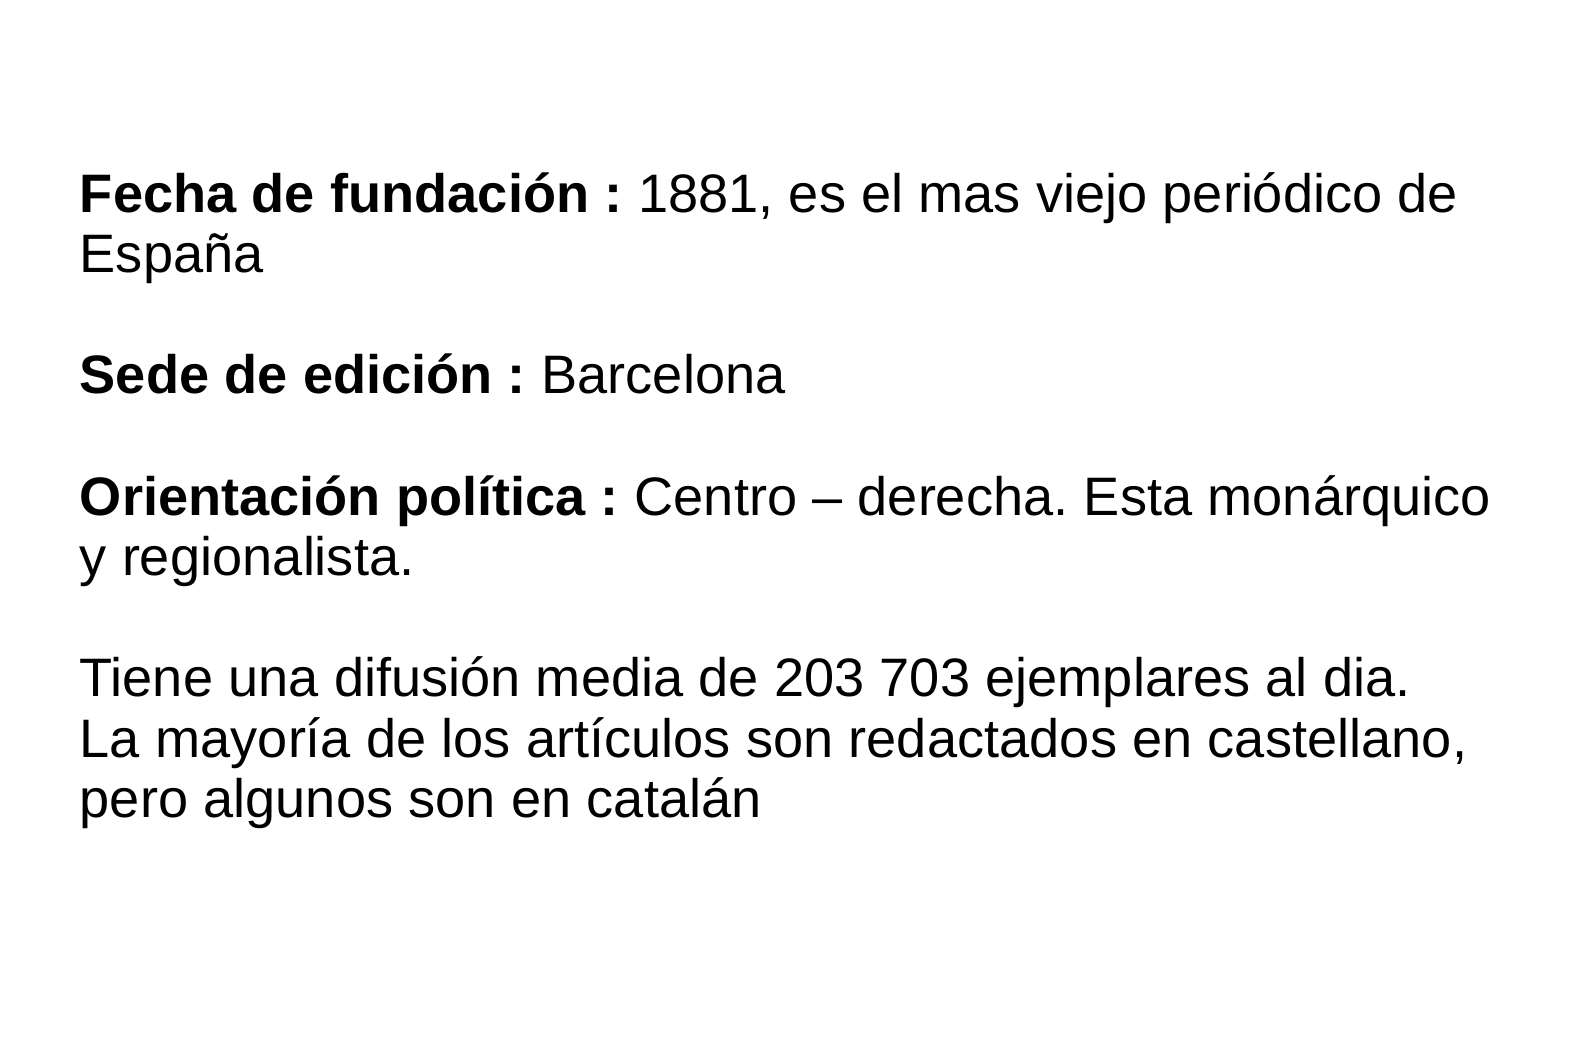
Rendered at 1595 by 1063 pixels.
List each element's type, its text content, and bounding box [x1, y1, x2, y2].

subtitle Fecha de fundación : 1881, es el mas viejo periódico de España Sede de edición : Barcelona Orientación política : Centro – derecha. Esta monárquico y regionalista. Tiene una difusión media de 203 703 ejemplares al dia. La mayoría de los artículos son redactados en castellano, pero algunos son en catalán [79, 42, 1515, 951]
